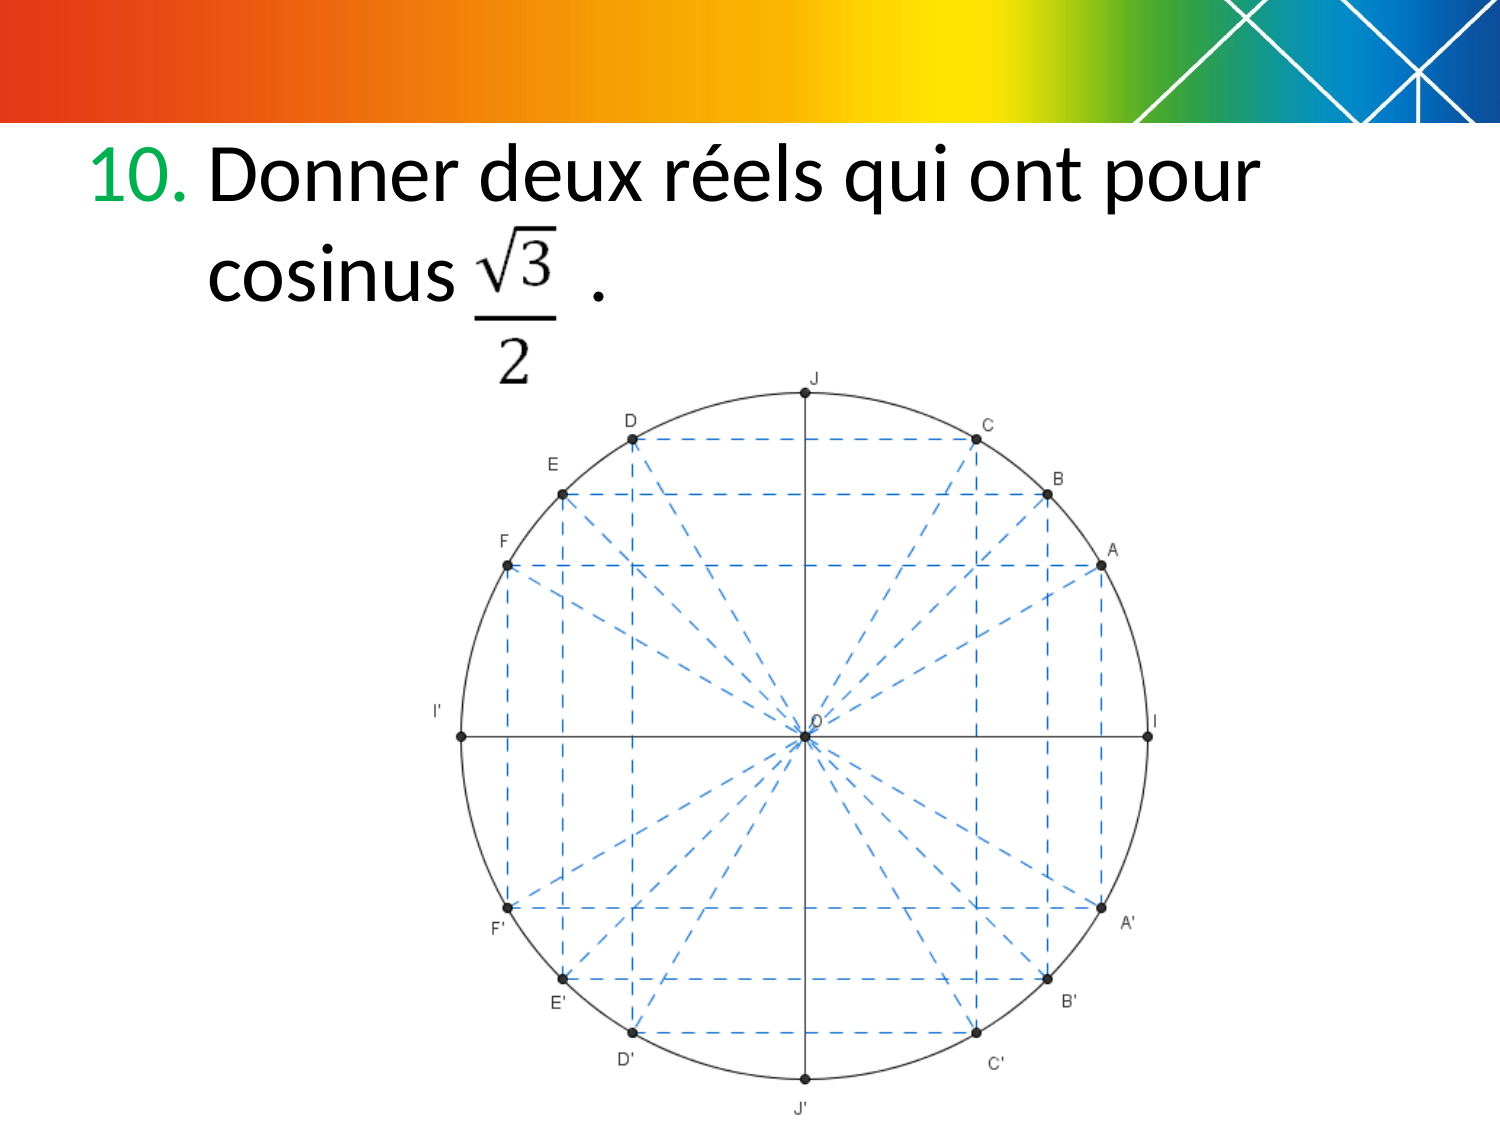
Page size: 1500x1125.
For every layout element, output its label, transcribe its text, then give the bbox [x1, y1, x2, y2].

picture [1340, 0, 1500, 123]
picture [0, 0, 1346, 123]
title Donner deux réels qui ont pour cosinus . [70, 110, 1421, 426]
picture [419, 206, 1173, 1125]
